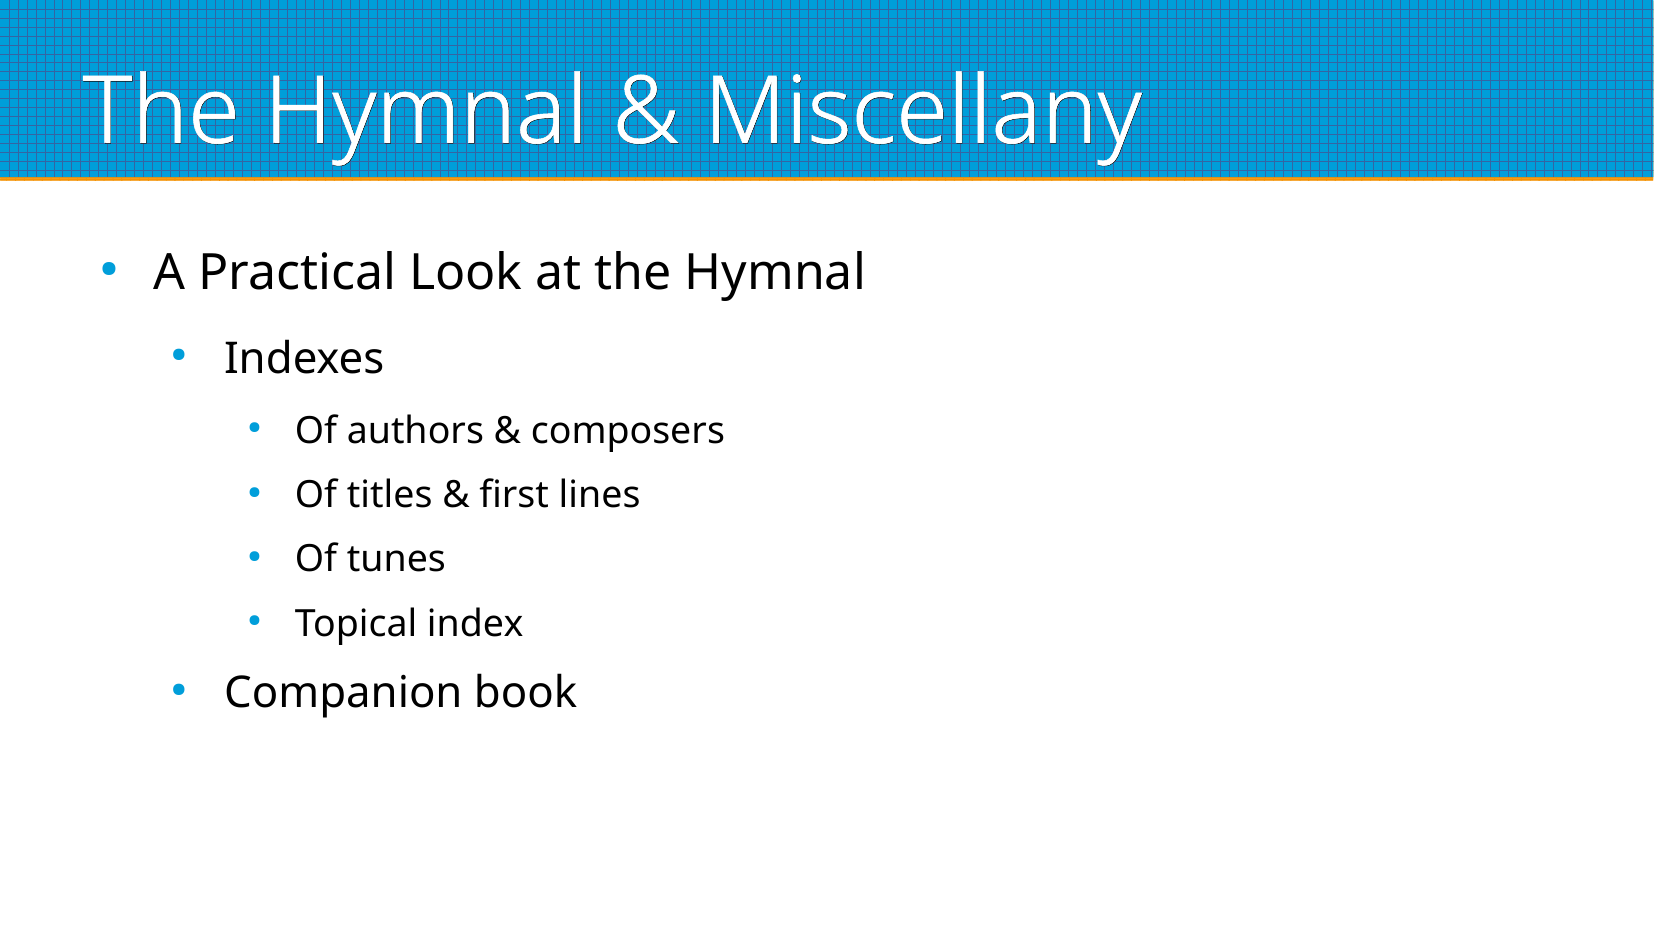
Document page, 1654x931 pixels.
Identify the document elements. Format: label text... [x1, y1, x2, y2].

list A Practical Look at the Hymnal Indexes Of authors & composers Of titles & first lines Of tunes Topical index Companion book [82, 236, 1613, 863]
title The Hymnal & Miscellany [82, 14, 1571, 171]
